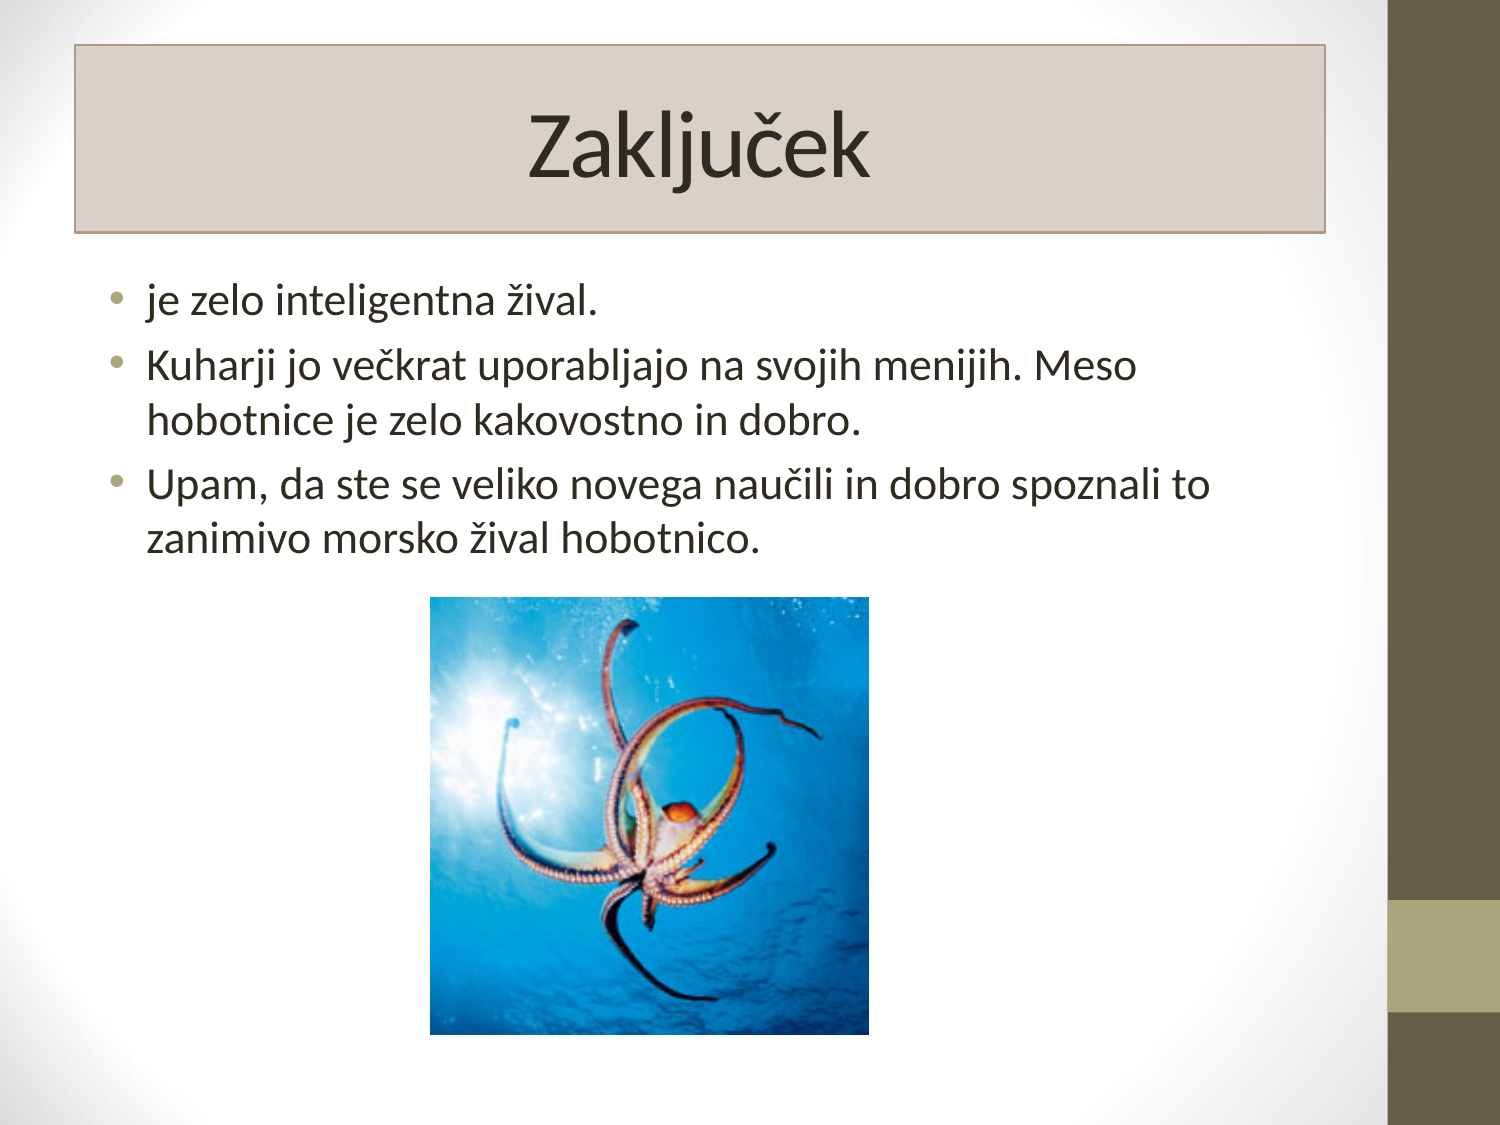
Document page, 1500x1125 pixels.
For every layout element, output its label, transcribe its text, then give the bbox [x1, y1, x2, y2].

picture [0, 0, 1387, 1125]
list je zelo inteligentna žival. Kuharji jo večkrat uporabljajo na svojih menijih. Meso hobotnice je zelo kakovostno in dobro. Upam, da ste se veliko novega naučili in dobro spoznali to zanimivo morsko žival hobotnico. [75, 262, 1325, 1050]
title Zaključek [75, 45, 1325, 233]
